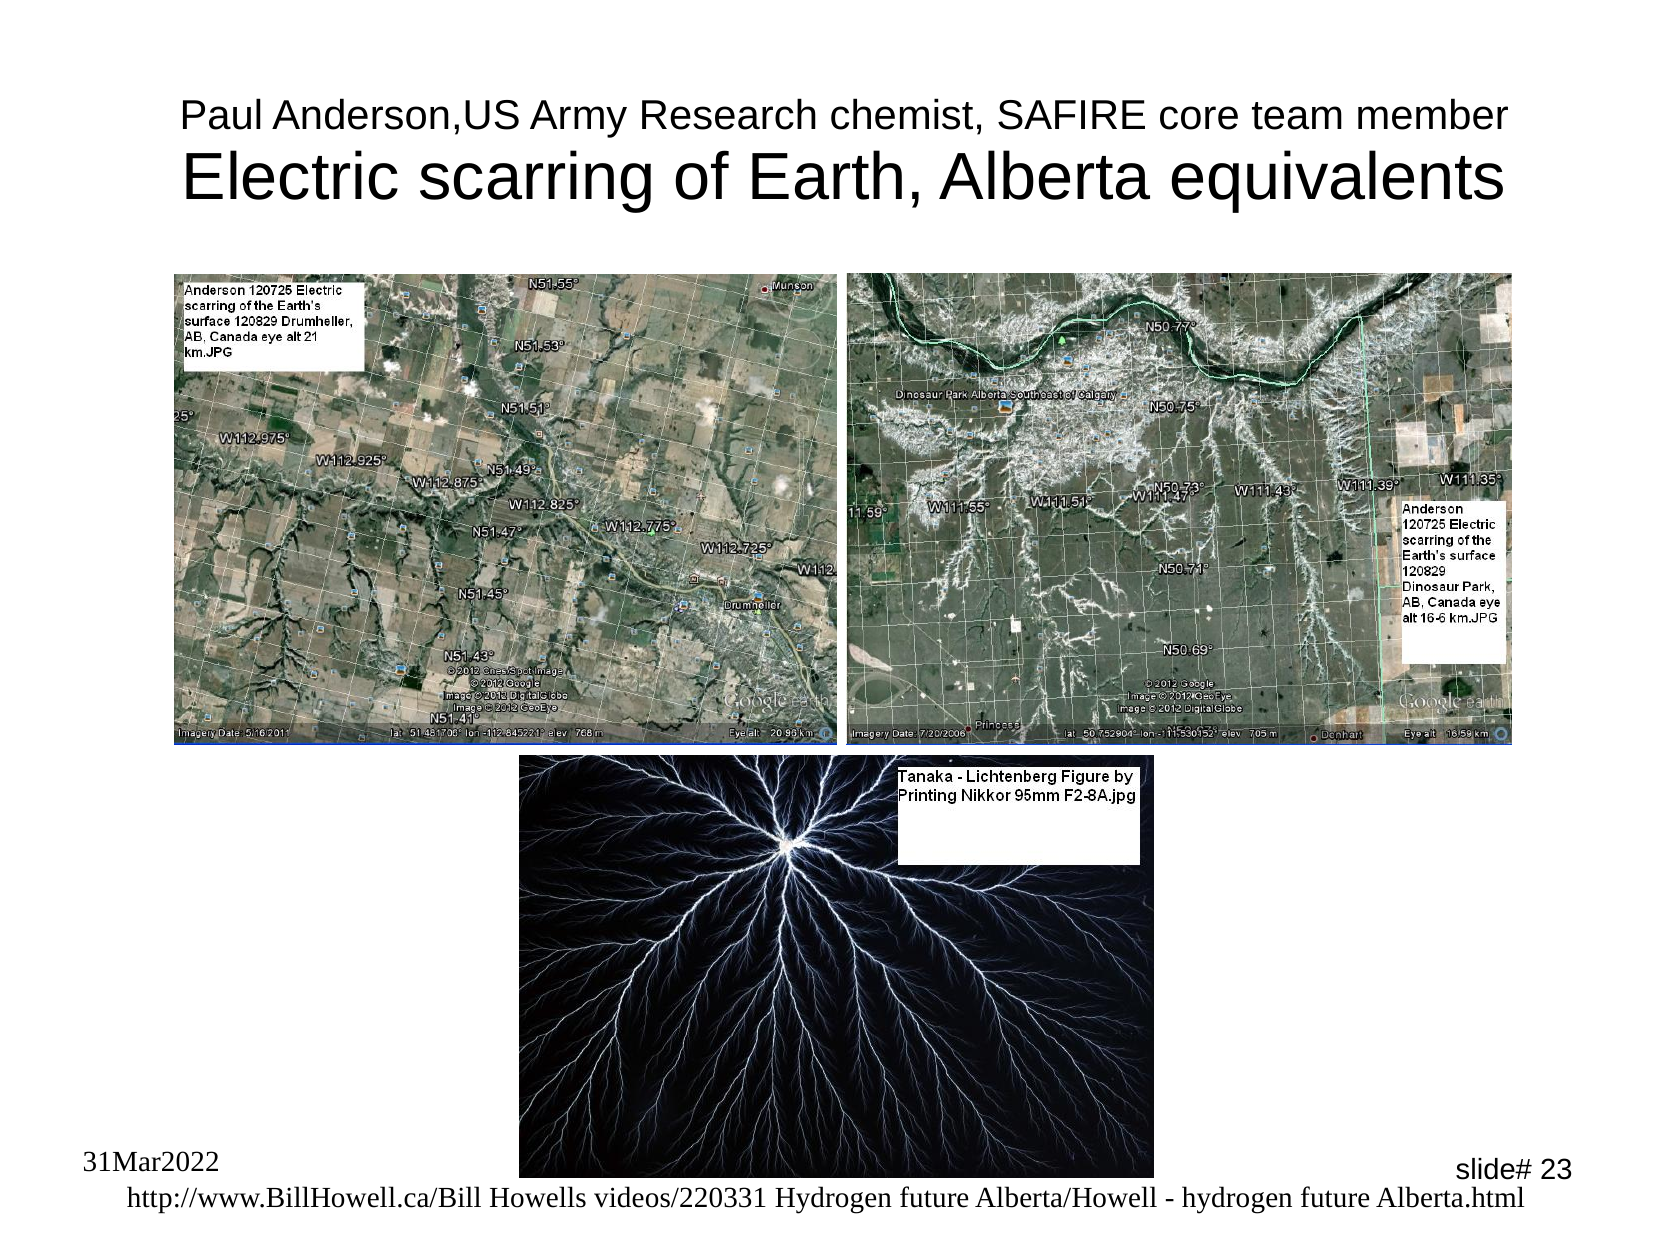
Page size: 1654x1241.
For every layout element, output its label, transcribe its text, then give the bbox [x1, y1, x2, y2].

picture [846, 273, 1512, 745]
picture [174, 274, 837, 745]
text_box slide# 23 [1440, 1145, 1595, 1193]
picture [519, 755, 1154, 1178]
title Paul Anderson,US Army Research chemist, SAFIRE core team member Electric scarring of Earth, Alberta equivalents [82, 31, 1571, 274]
